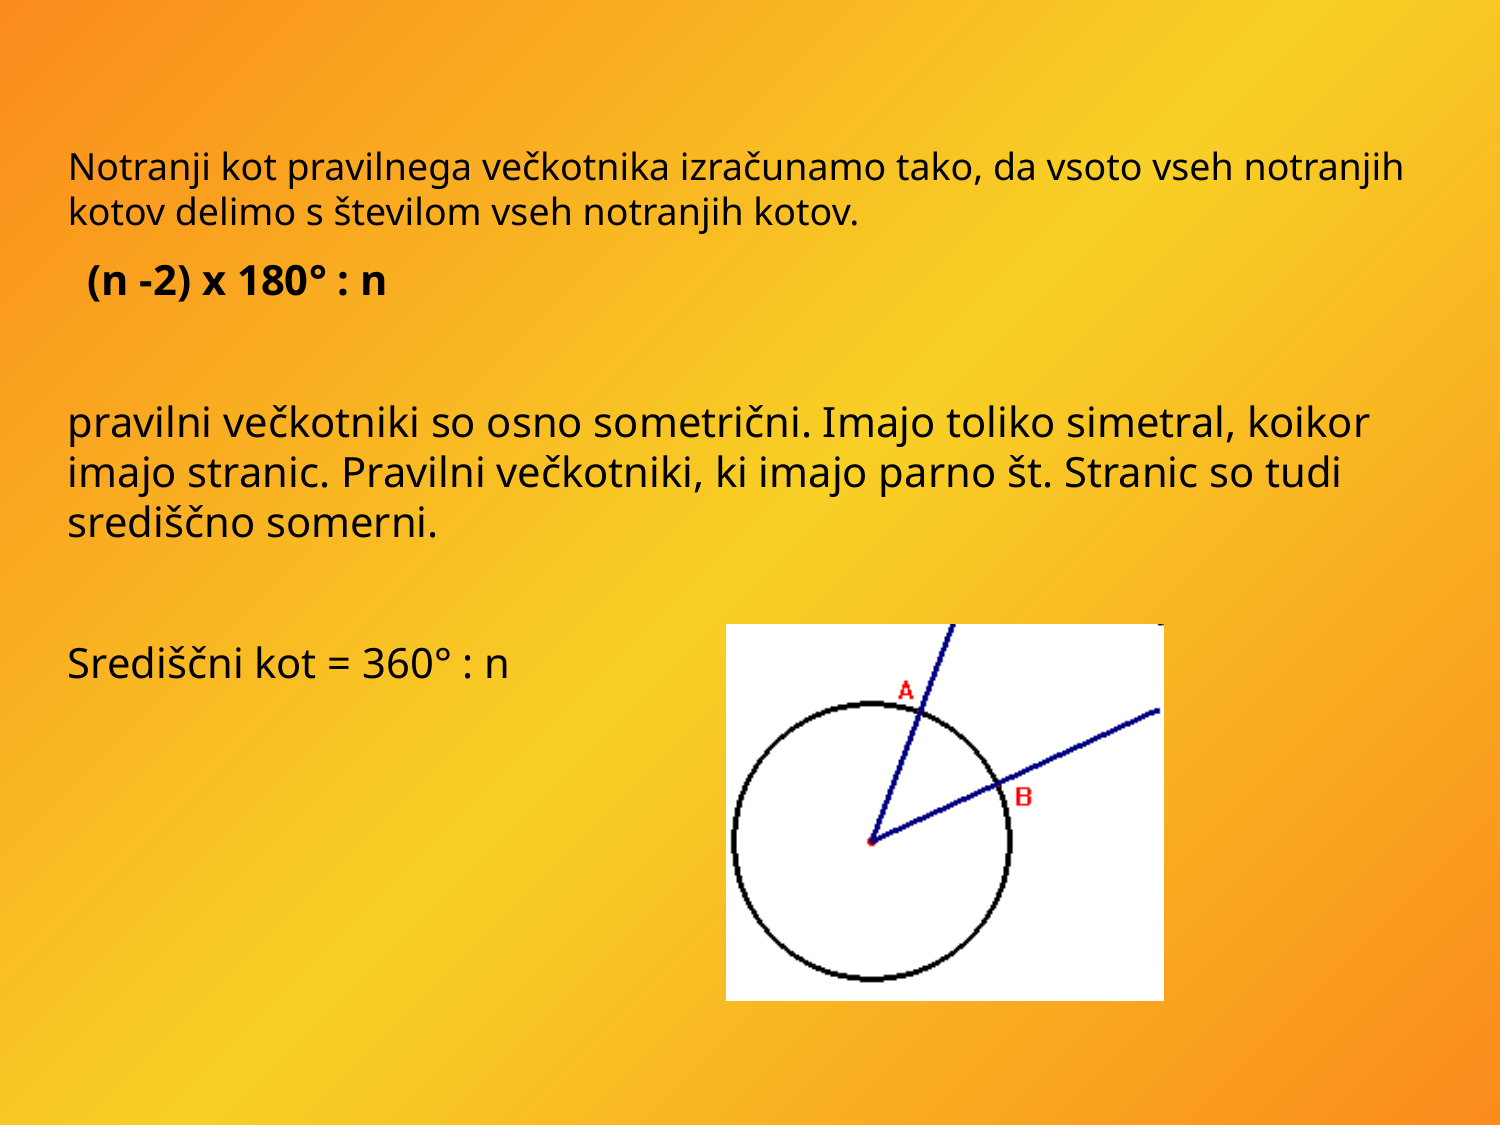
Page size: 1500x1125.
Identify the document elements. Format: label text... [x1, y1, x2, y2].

text_box Notranji kot pravilnega večkotnika izračunamo tako, da vsoto vseh notranjih kotov delimo s številom vseh notranjih kotov. (n -2) x 180° : n pravilni večkotniki so osno sometrični. Imajo toliko simetral, koikor imajo stranic. Pravilni večkotniki, ki imajo parno št. Stranic so tudi središčno somerni. Središčni kot = 360° : n [53, 78, 1459, 695]
picture [726, 624, 1164, 1001]
